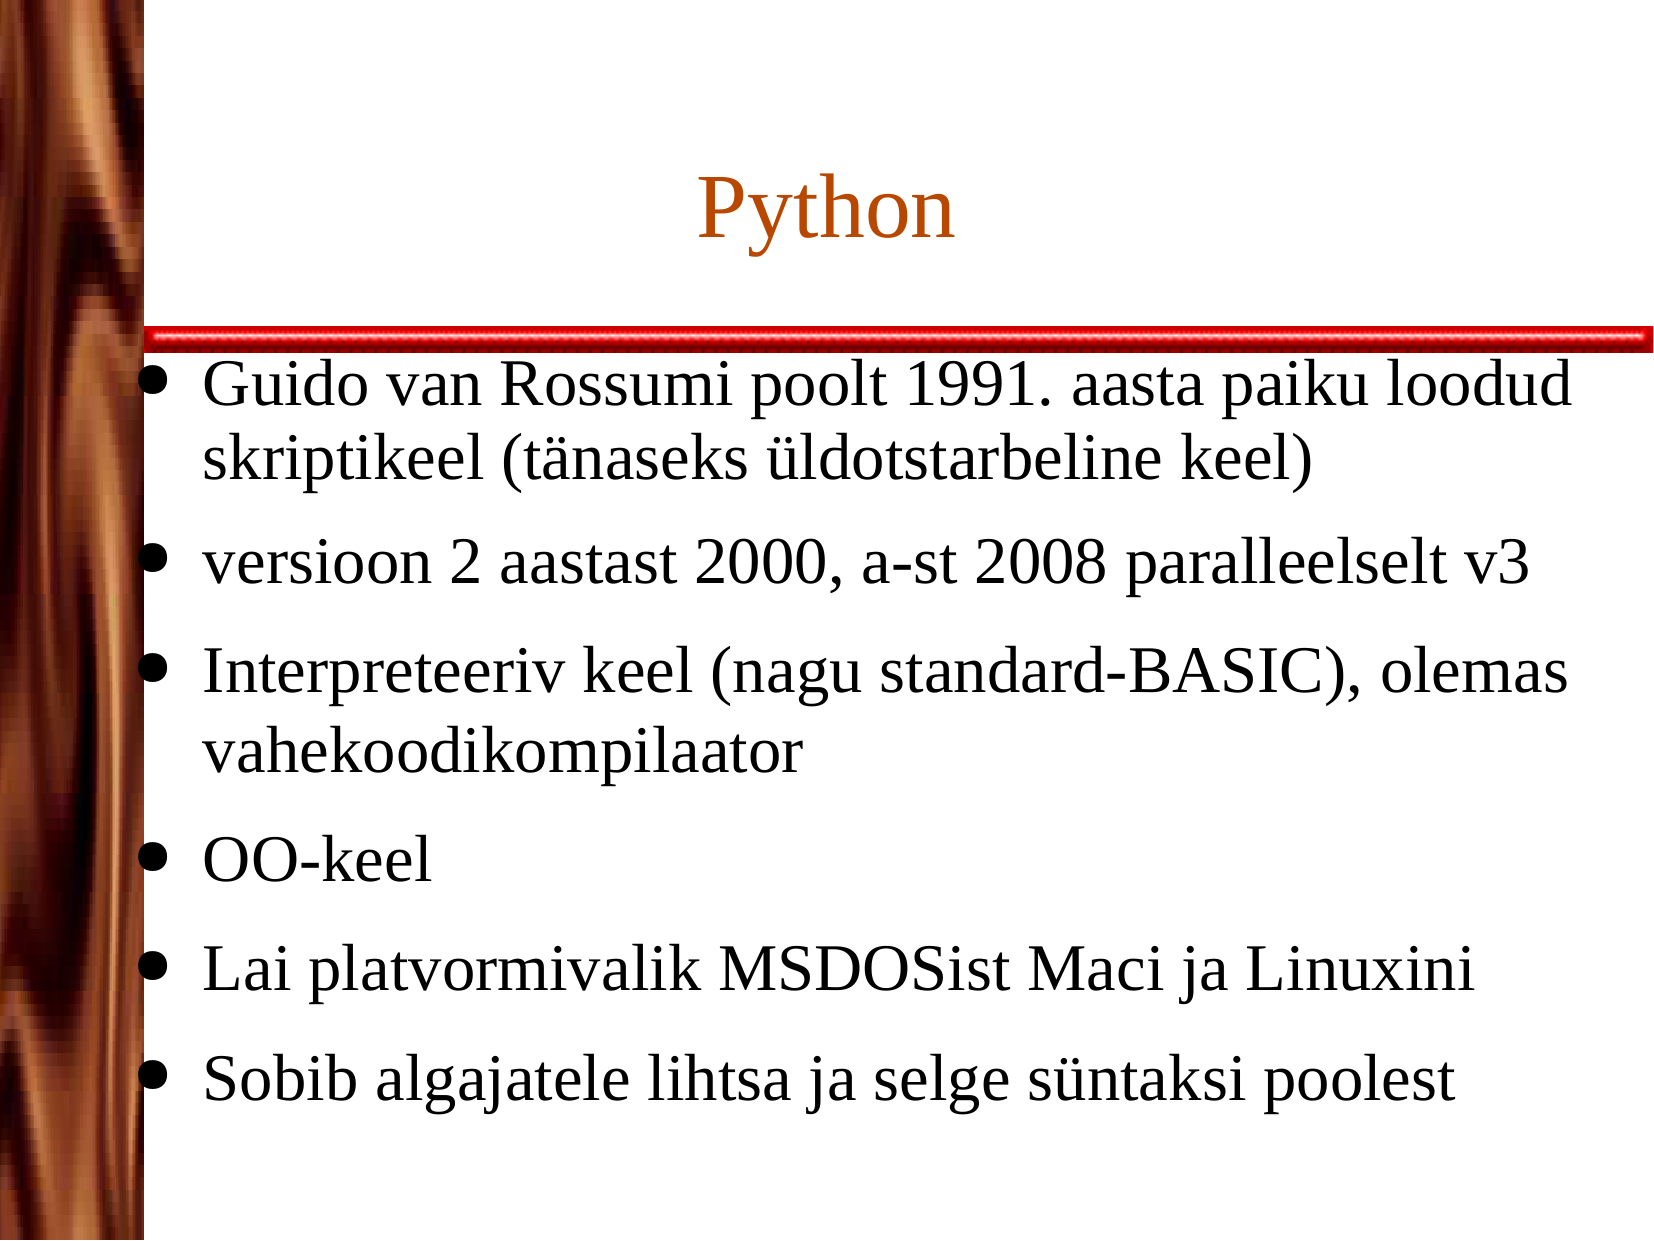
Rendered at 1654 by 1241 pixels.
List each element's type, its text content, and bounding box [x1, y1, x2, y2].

title Python [121, 100, 1533, 312]
picture [0, 0, 1654, 1240]
list Guido van Rossumi poolt 1991. aasta paiku loodud skriptikeel (tänaseks üldotstarbeline keel) versioon 2 aastast 2000, a-st 2008 paralleelselt v3 Interpreteeriv keel (nagu standard-BASIC), olemas vahekoodikompilaator OO-keel Lai platvormivalik MSDOSist Maci ja Linuxini Sobib algajatele lihtsa ja selge süntaksi poolest [121, 344, 1582, 1126]
